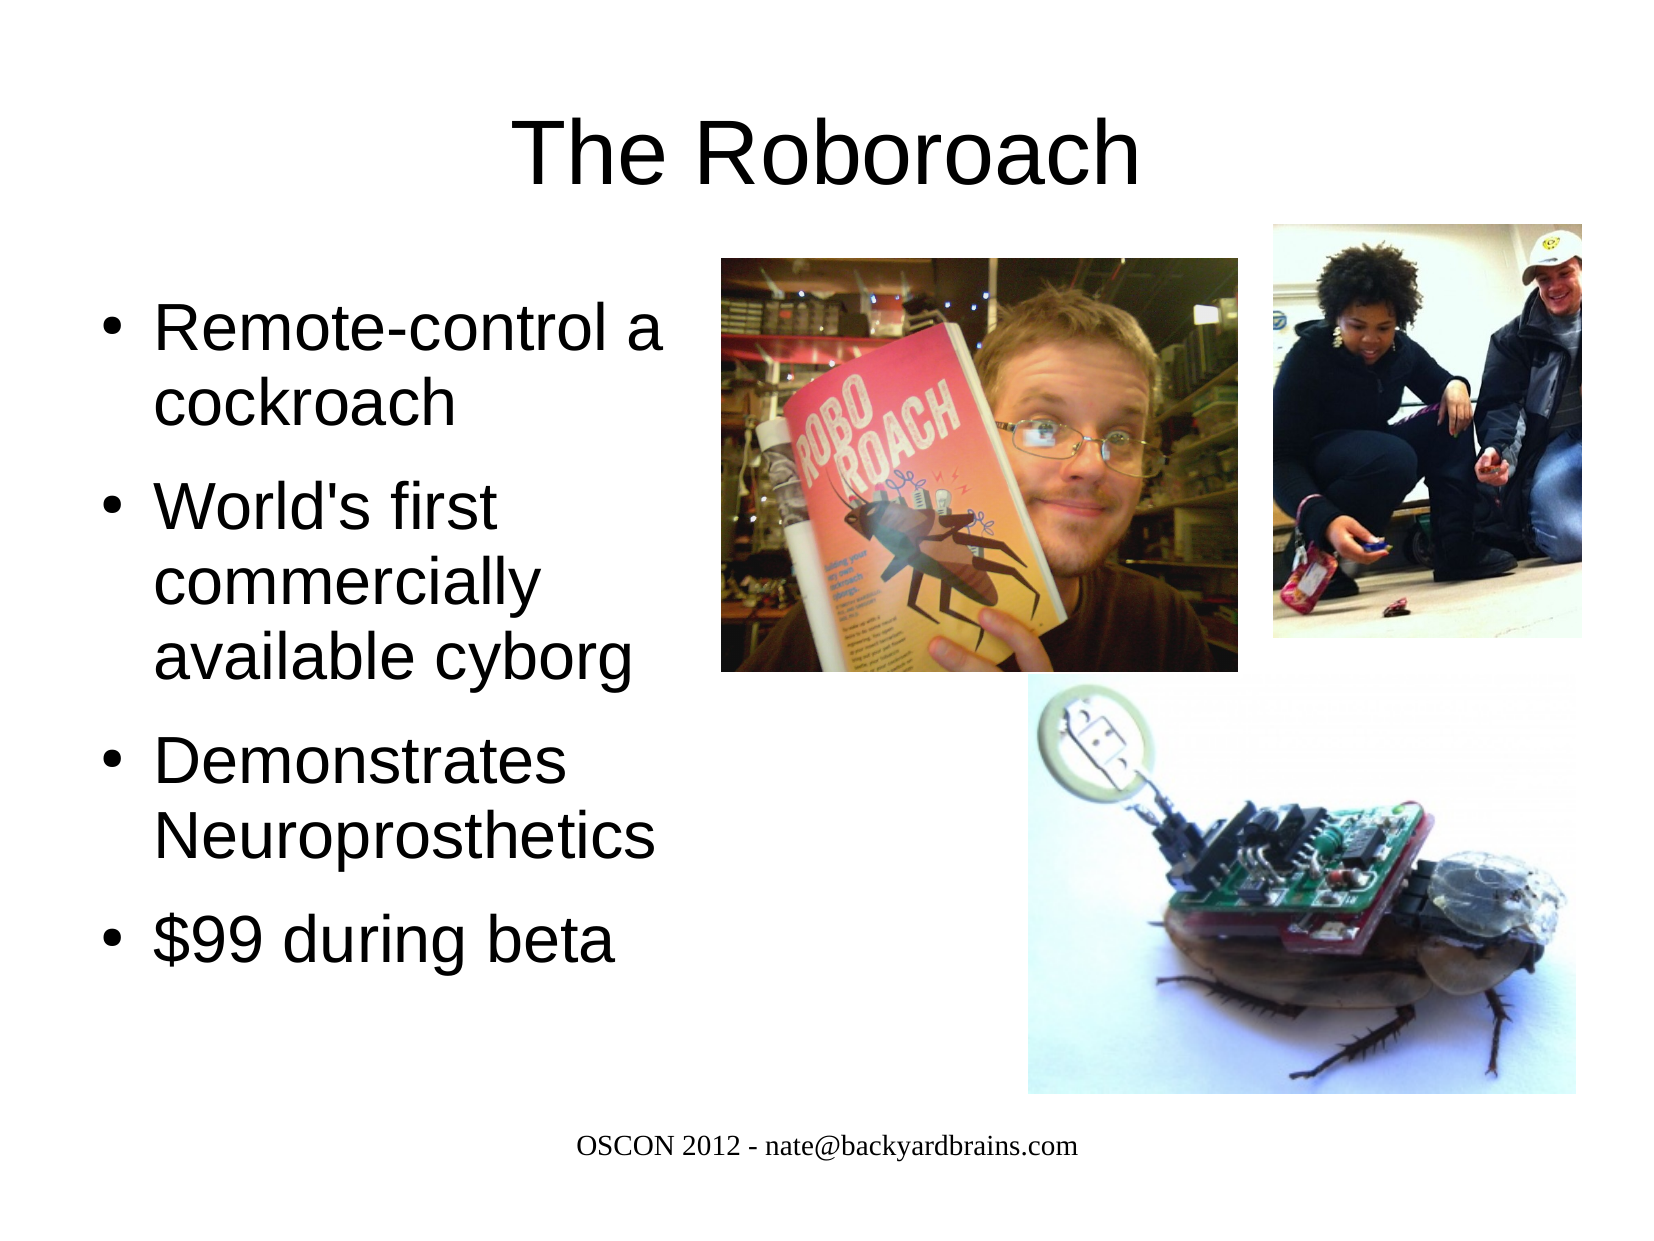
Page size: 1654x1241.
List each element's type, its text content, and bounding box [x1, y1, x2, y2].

title The Roboroach [82, 49, 1571, 257]
picture [1028, 674, 1576, 1094]
list Remote-control a cockroach World's first commercially available cyborg Demonstrates Neuroprosthetics $99 during beta [82, 290, 809, 1010]
picture [721, 258, 1238, 672]
picture [1273, 224, 1582, 638]
